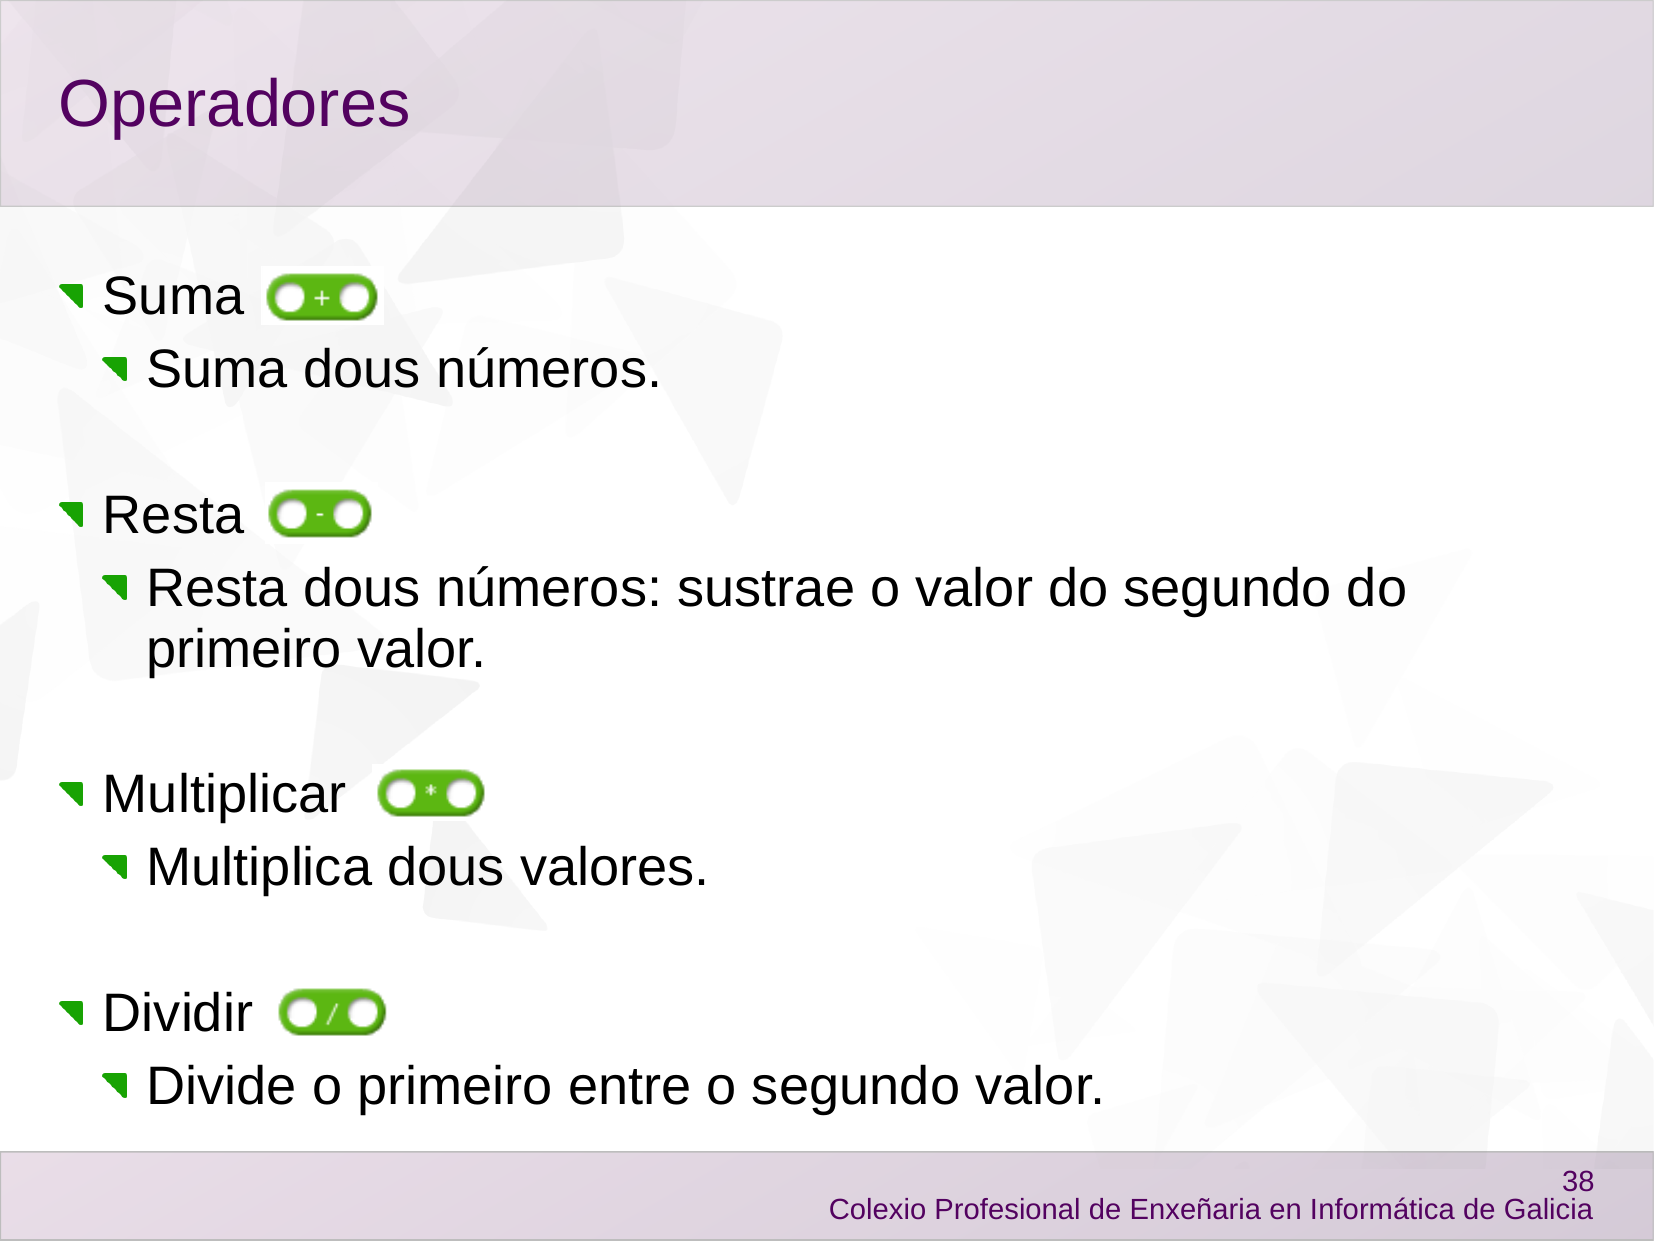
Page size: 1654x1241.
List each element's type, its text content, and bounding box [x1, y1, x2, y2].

picture [0, 0, 783, 931]
picture [271, 981, 401, 1040]
picture [372, 764, 491, 821]
picture [261, 266, 384, 325]
list Suma Suma dous números. Resta Resta dous números: sustrae o valor do segundo do primeiro valor. Multiplicar Multiplica dous valores. Dividir Divide o primeiro entre o segundo valor. [59, 265, 1595, 1120]
picture [915, 548, 1654, 1169]
title Operadores [59, 29, 1595, 178]
picture [265, 482, 378, 544]
